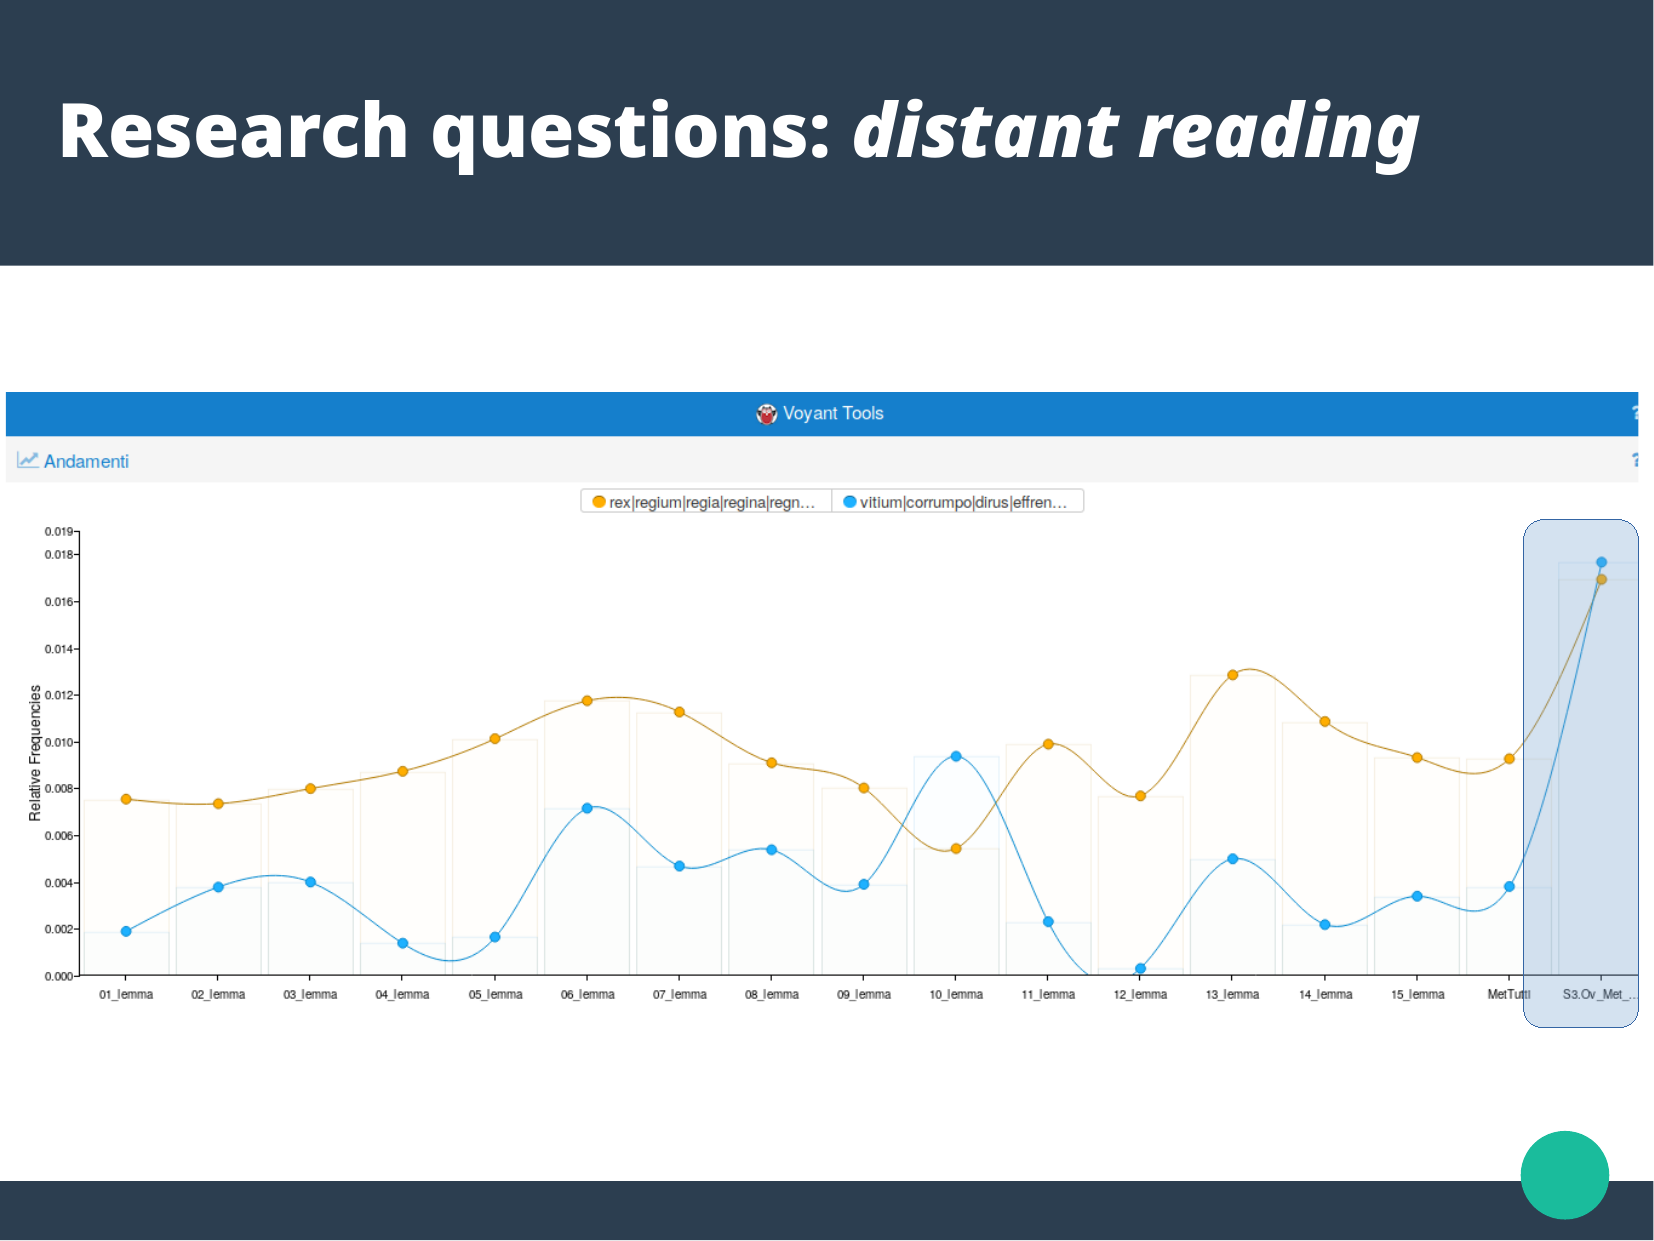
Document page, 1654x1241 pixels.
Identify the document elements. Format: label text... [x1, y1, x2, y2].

title Research questions: distant reading [57, 49, 1629, 207]
picture [5, 392, 1639, 1007]
text_box [1523, 519, 1639, 1028]
